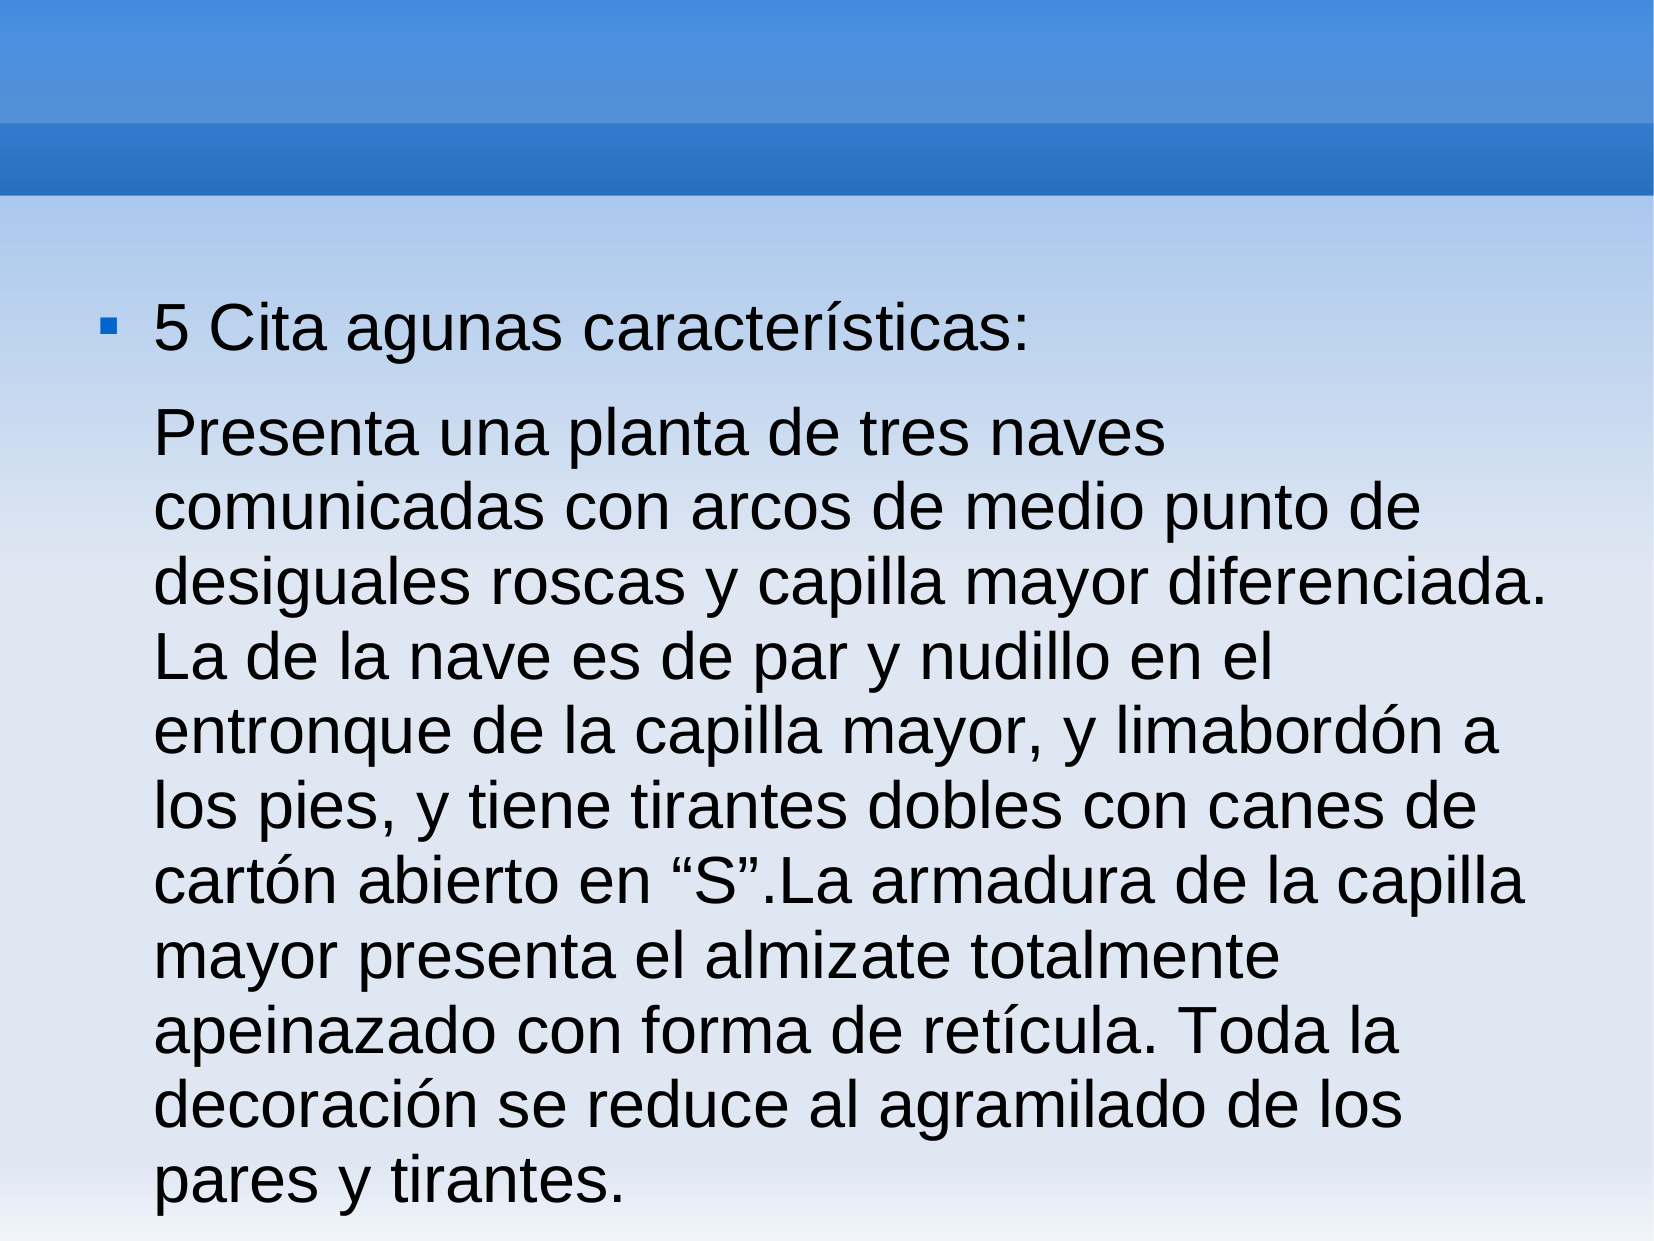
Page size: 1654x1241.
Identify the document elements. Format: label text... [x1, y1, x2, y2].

picture [0, 0, 1654, 1241]
list 5 Cita agunas características: Presenta una planta de tres naves comunicadas con arcos de medio punto de desiguales roscas y capilla mayor diferenciada. La de la nave es de par y nudillo en el entronque de la capilla mayor, y limabordón a los pies, y tiene tirantes dobles con canes de cartón abierto en “S”.La armadura de la capilla mayor presenta el almizate totalmente apeinazado con forma de retícula. Toda la decoración se reduce al agramilado de los pares y tirantes. [82, 290, 1571, 1241]
